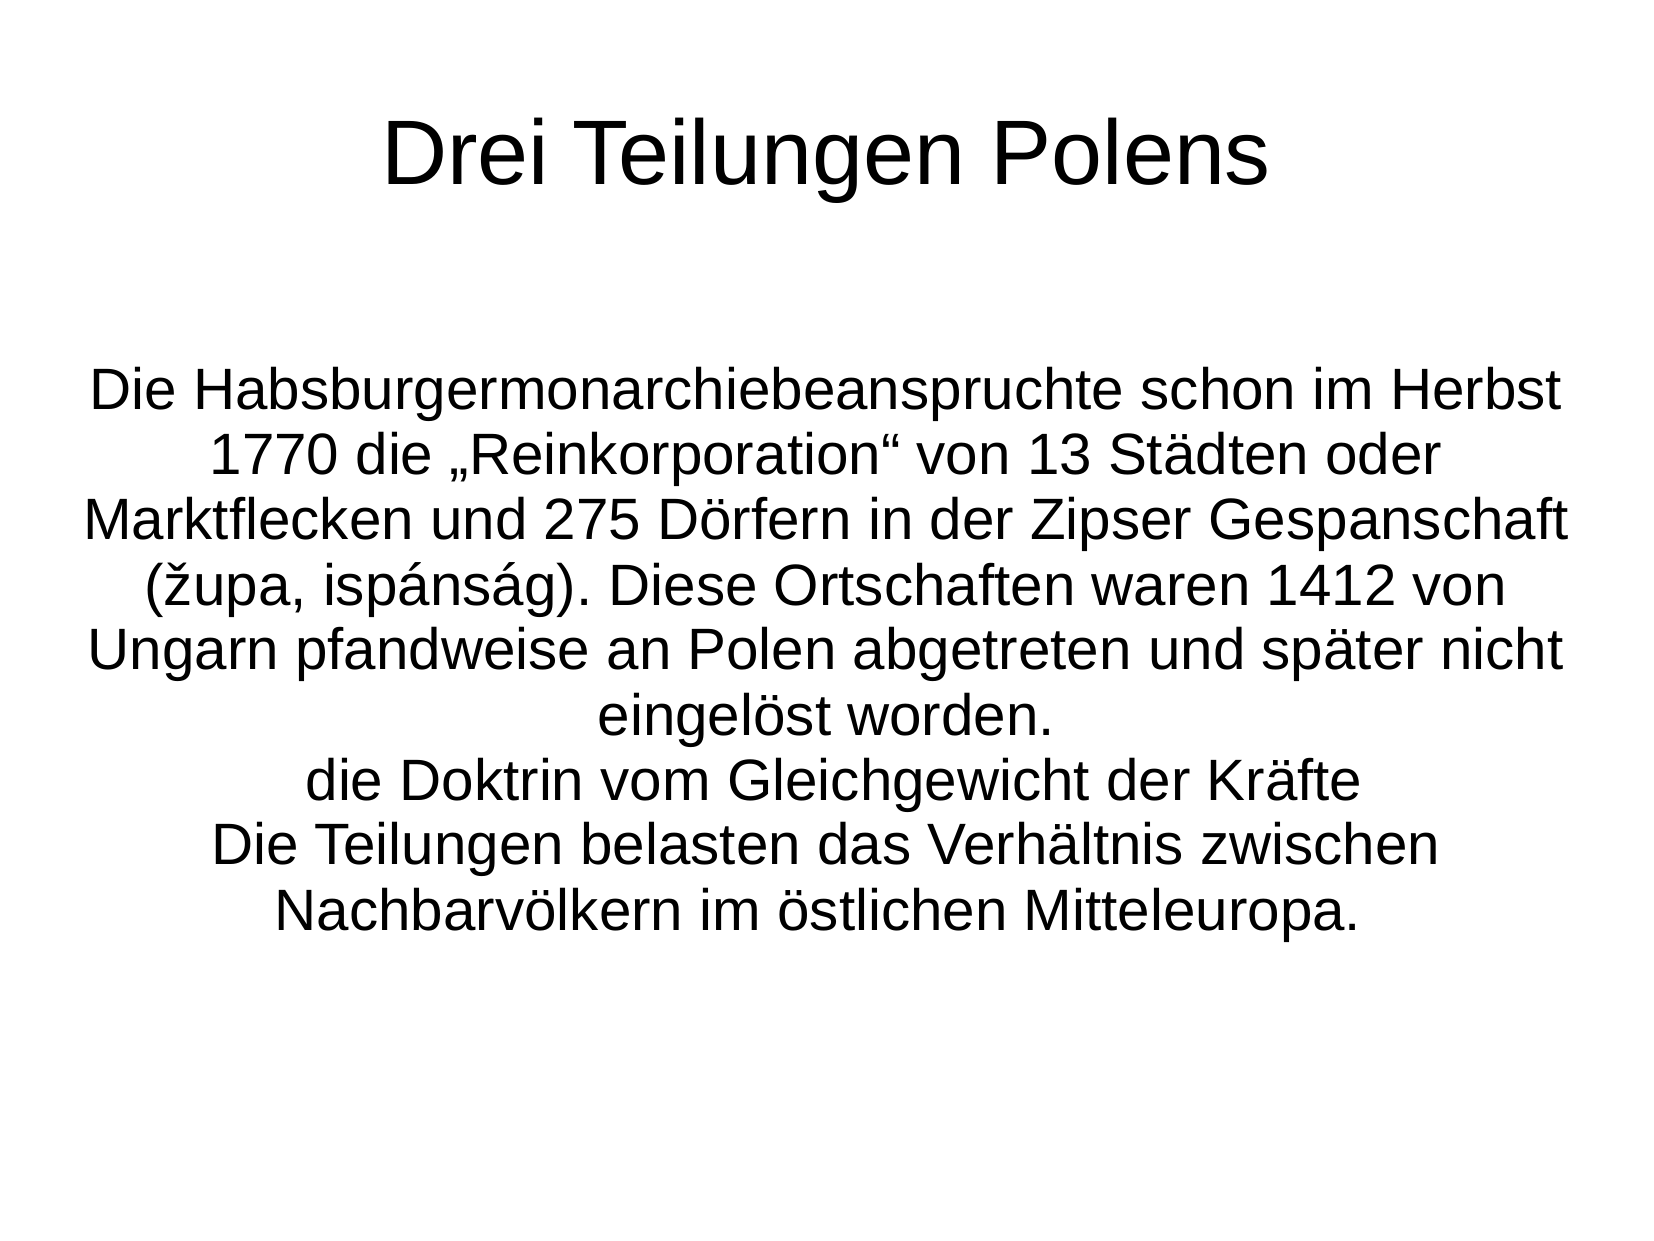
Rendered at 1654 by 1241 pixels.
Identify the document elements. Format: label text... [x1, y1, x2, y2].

title Drei Teilungen Polens [82, 49, 1571, 257]
subtitle Die Habsburgermonarchiebeanspruchte schon im Herbst 1770 die „Reinkorporation“ von 13 Städten oder Marktflecken und 275 Dörfern in der Zipser Gespanschaft (župa, ispánság). Diese Ortschaften waren 1412 von Ungarn pfandweise an Polen abgetreten und später nicht eingelöst worden. die Doktrin vom Gleichgewicht der Kräfte Die Teilungen belasten das Verhältnis zwischen Nachbarvölkern im östlichen Mitteleuropa. [82, 290, 1571, 1010]
